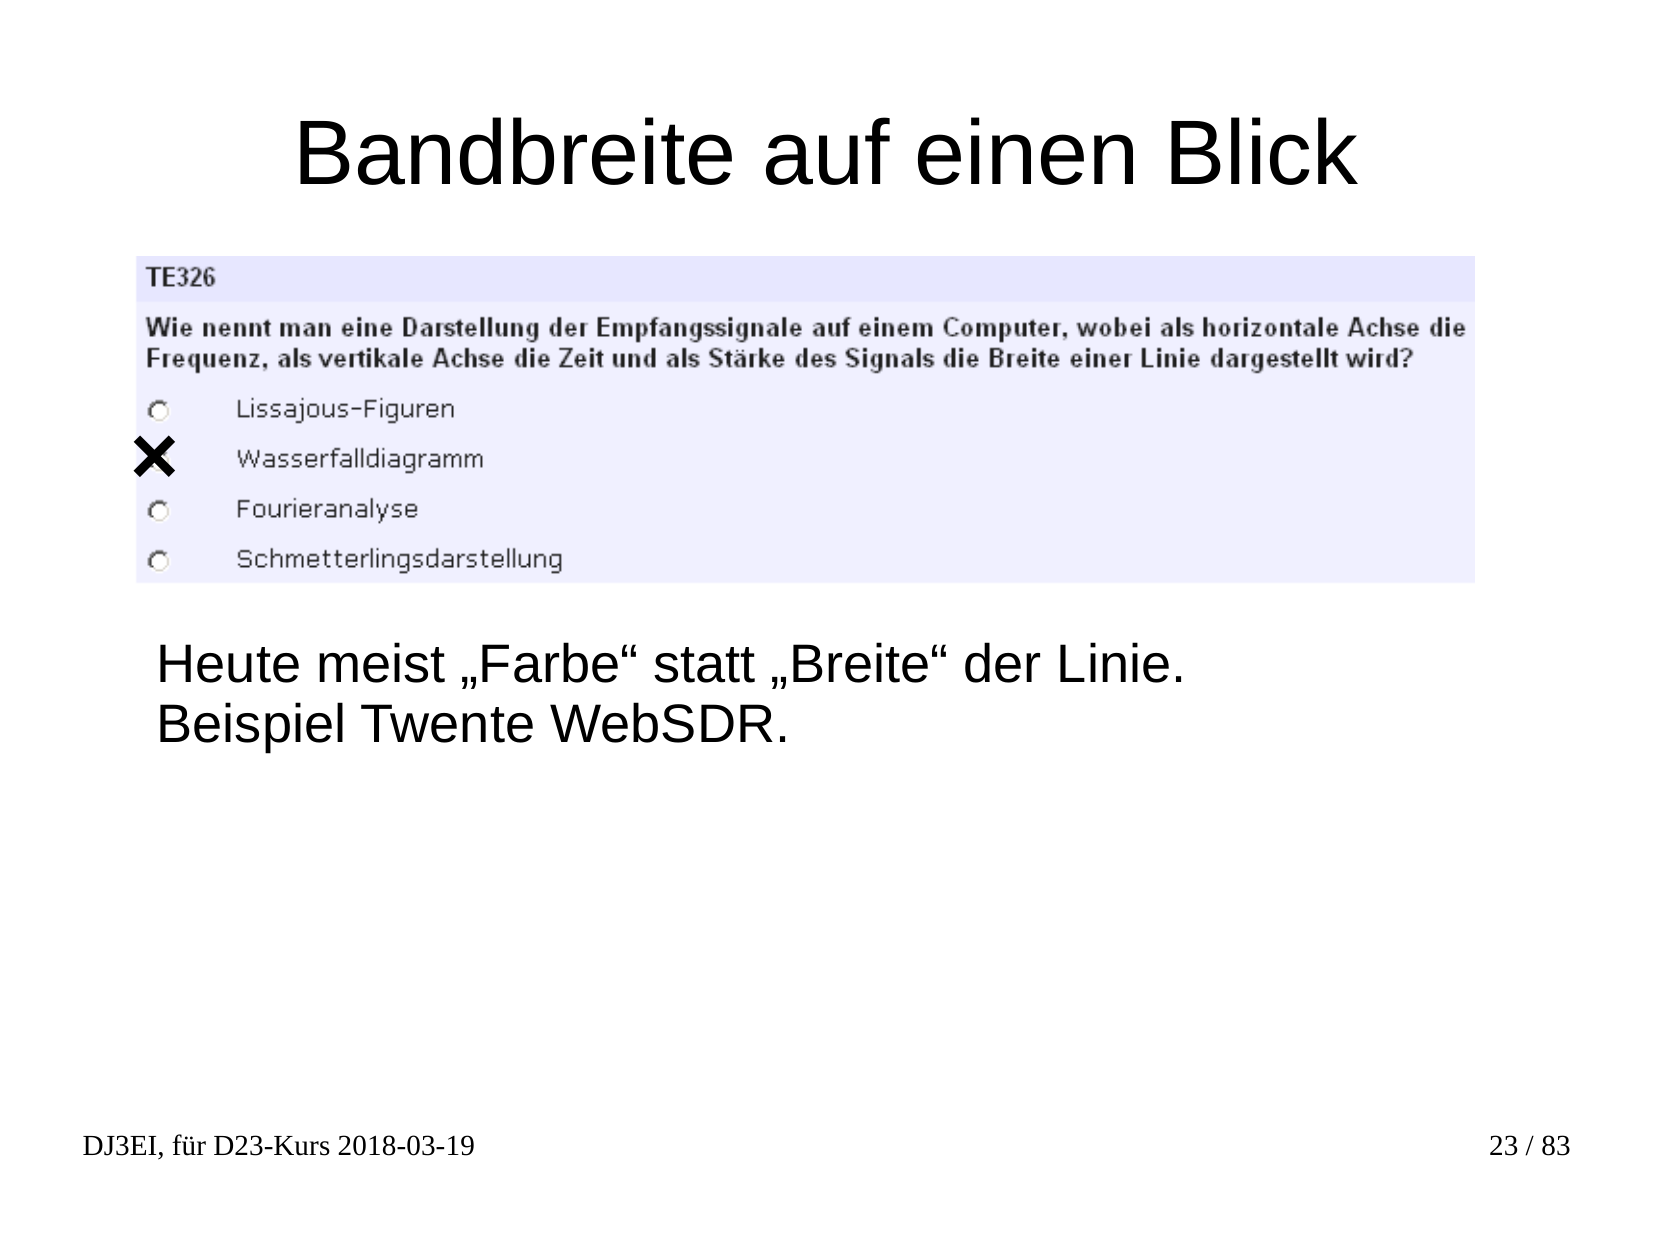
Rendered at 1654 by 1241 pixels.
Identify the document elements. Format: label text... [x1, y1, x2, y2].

text_box × [115, 401, 178, 510]
picture [129, 256, 1475, 591]
text_box Heute meist „Farbe“ statt „Breite“ der Linie. Beispiel Twente WebSDR. [141, 625, 1203, 762]
title Bandbreite auf einen Blick [82, 49, 1571, 257]
